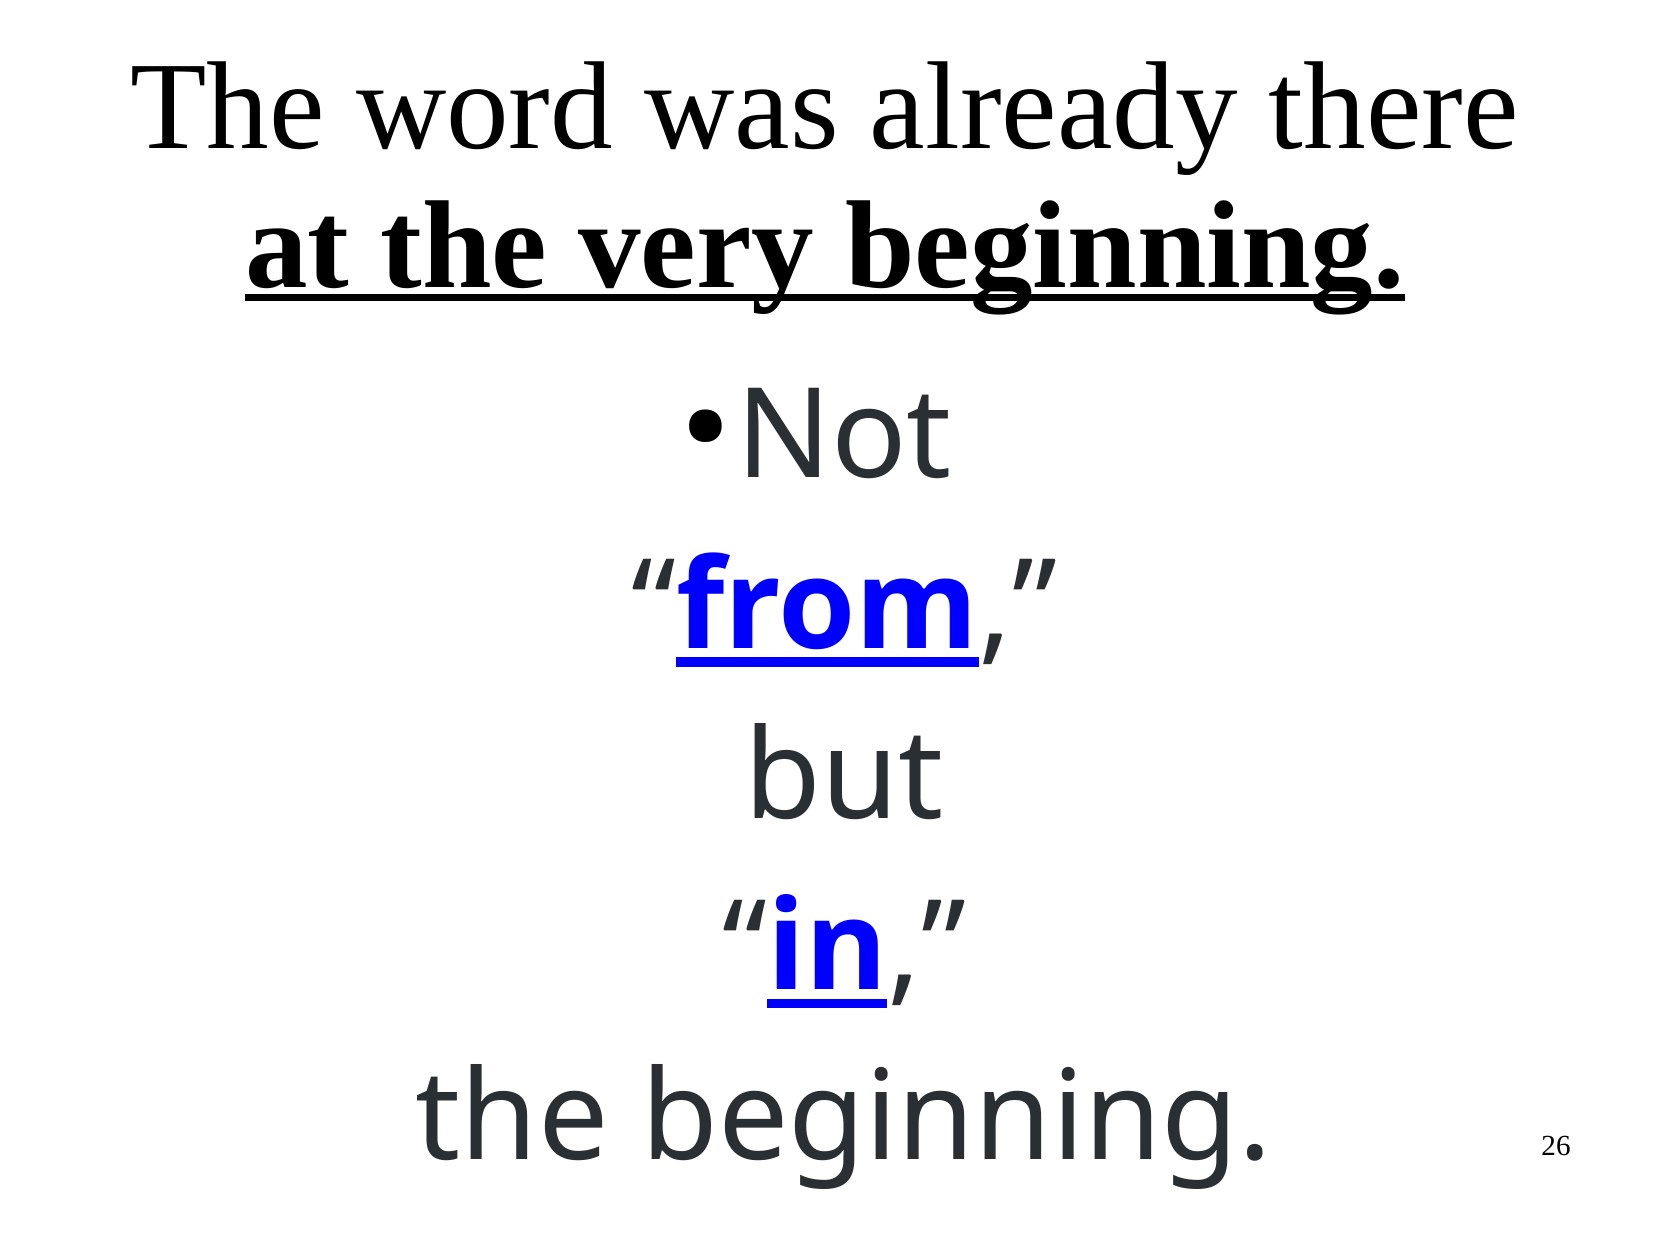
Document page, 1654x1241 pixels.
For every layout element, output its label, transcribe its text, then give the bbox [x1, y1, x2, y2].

list The word was already there at the very beginning. Not “from,” but “in,” the beginning. [37, 37, 1613, 1201]
